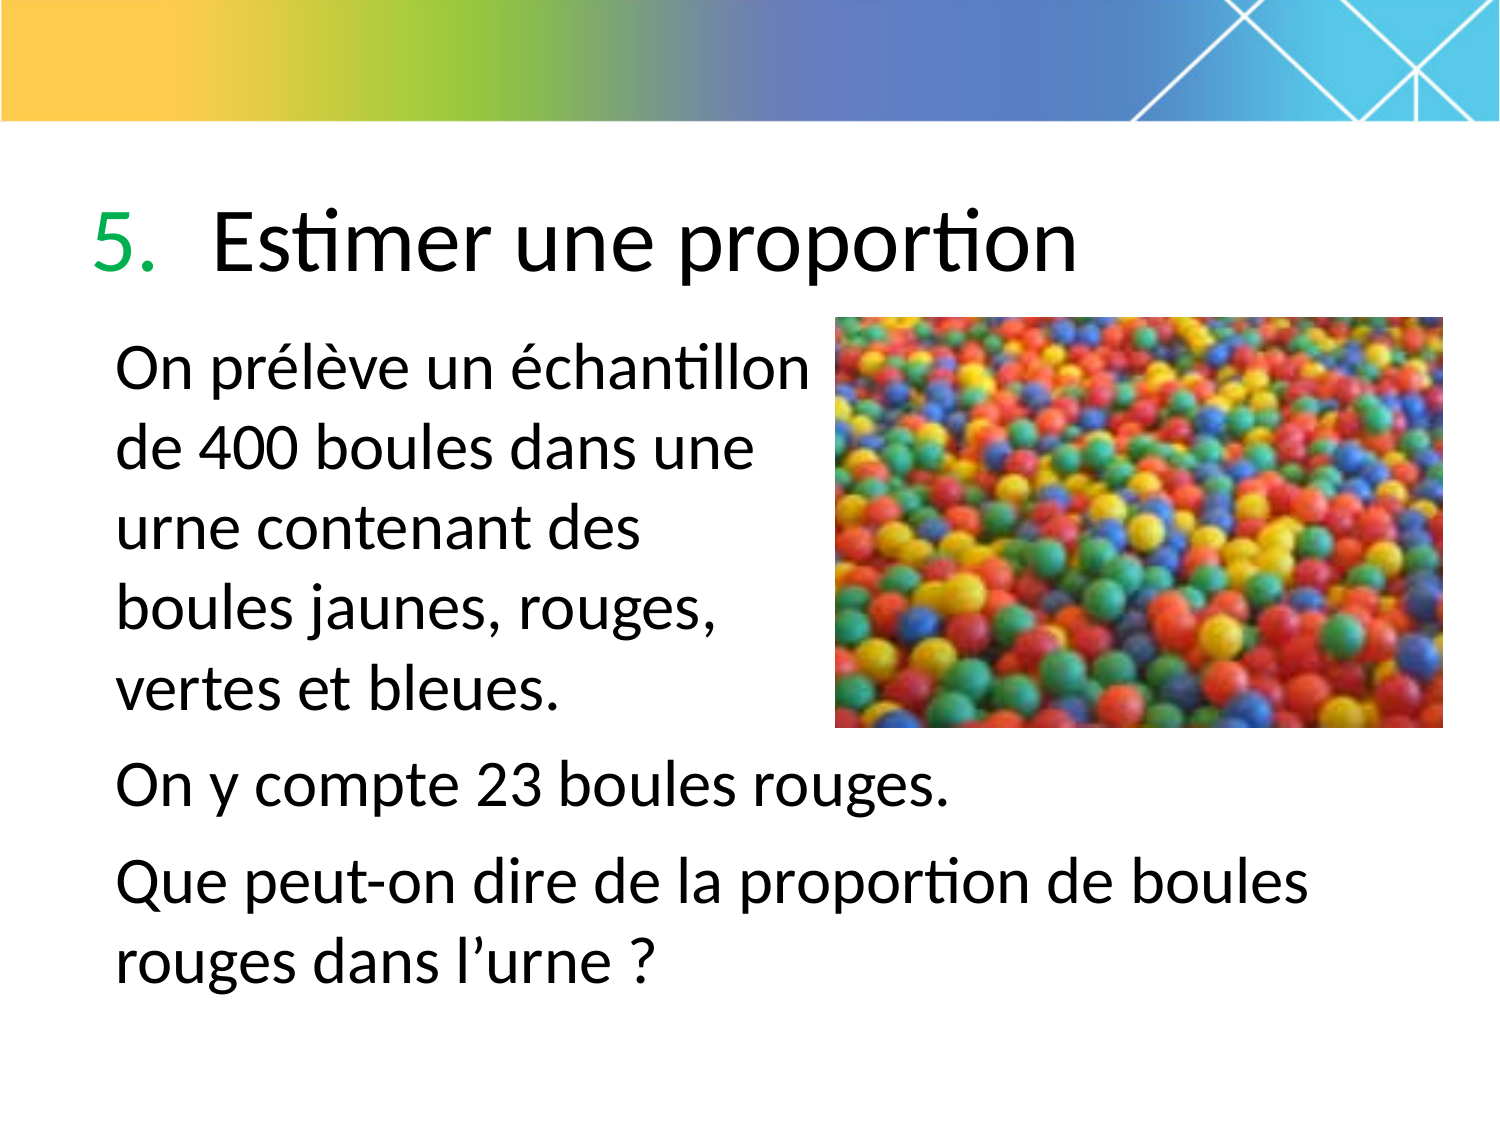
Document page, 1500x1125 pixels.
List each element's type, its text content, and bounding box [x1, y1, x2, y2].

title Estimer une proportion [75, 164, 1426, 305]
list On prélève un échantillon de 400 boules dans une urne contenant des boules jaunes, rouges, vertes et bleues. On y compte 23 boules rouges. Que peut-on dire de la proportion de boules rouges dans l’urne ? [100, 315, 1451, 1078]
picture [835, 317, 1443, 728]
